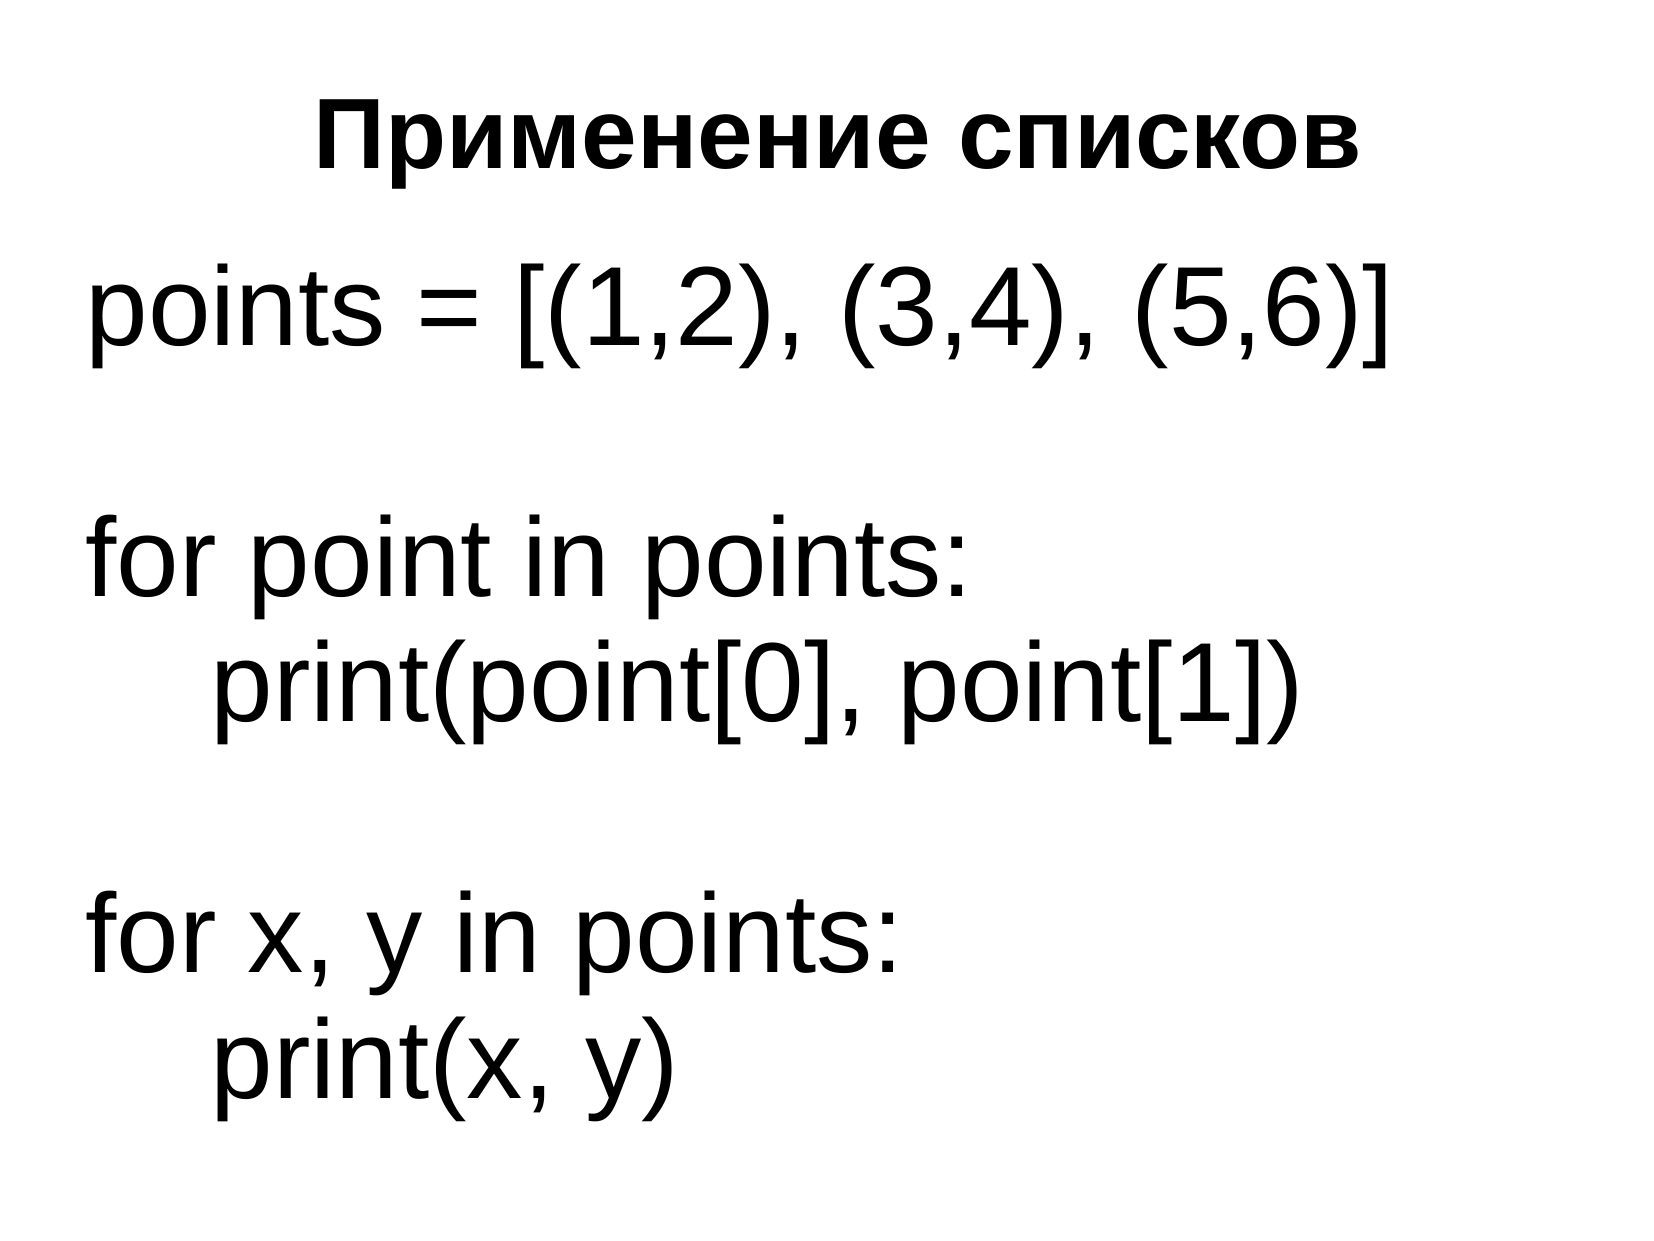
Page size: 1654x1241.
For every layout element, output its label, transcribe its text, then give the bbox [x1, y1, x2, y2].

text_box Применение списков [106, 70, 1571, 198]
text_box points = [(1,2), (3,4), (5,6)] for point in points: print(point[0], point[1]) for x, y in points: print(x, y) [70, 236, 1583, 1241]
